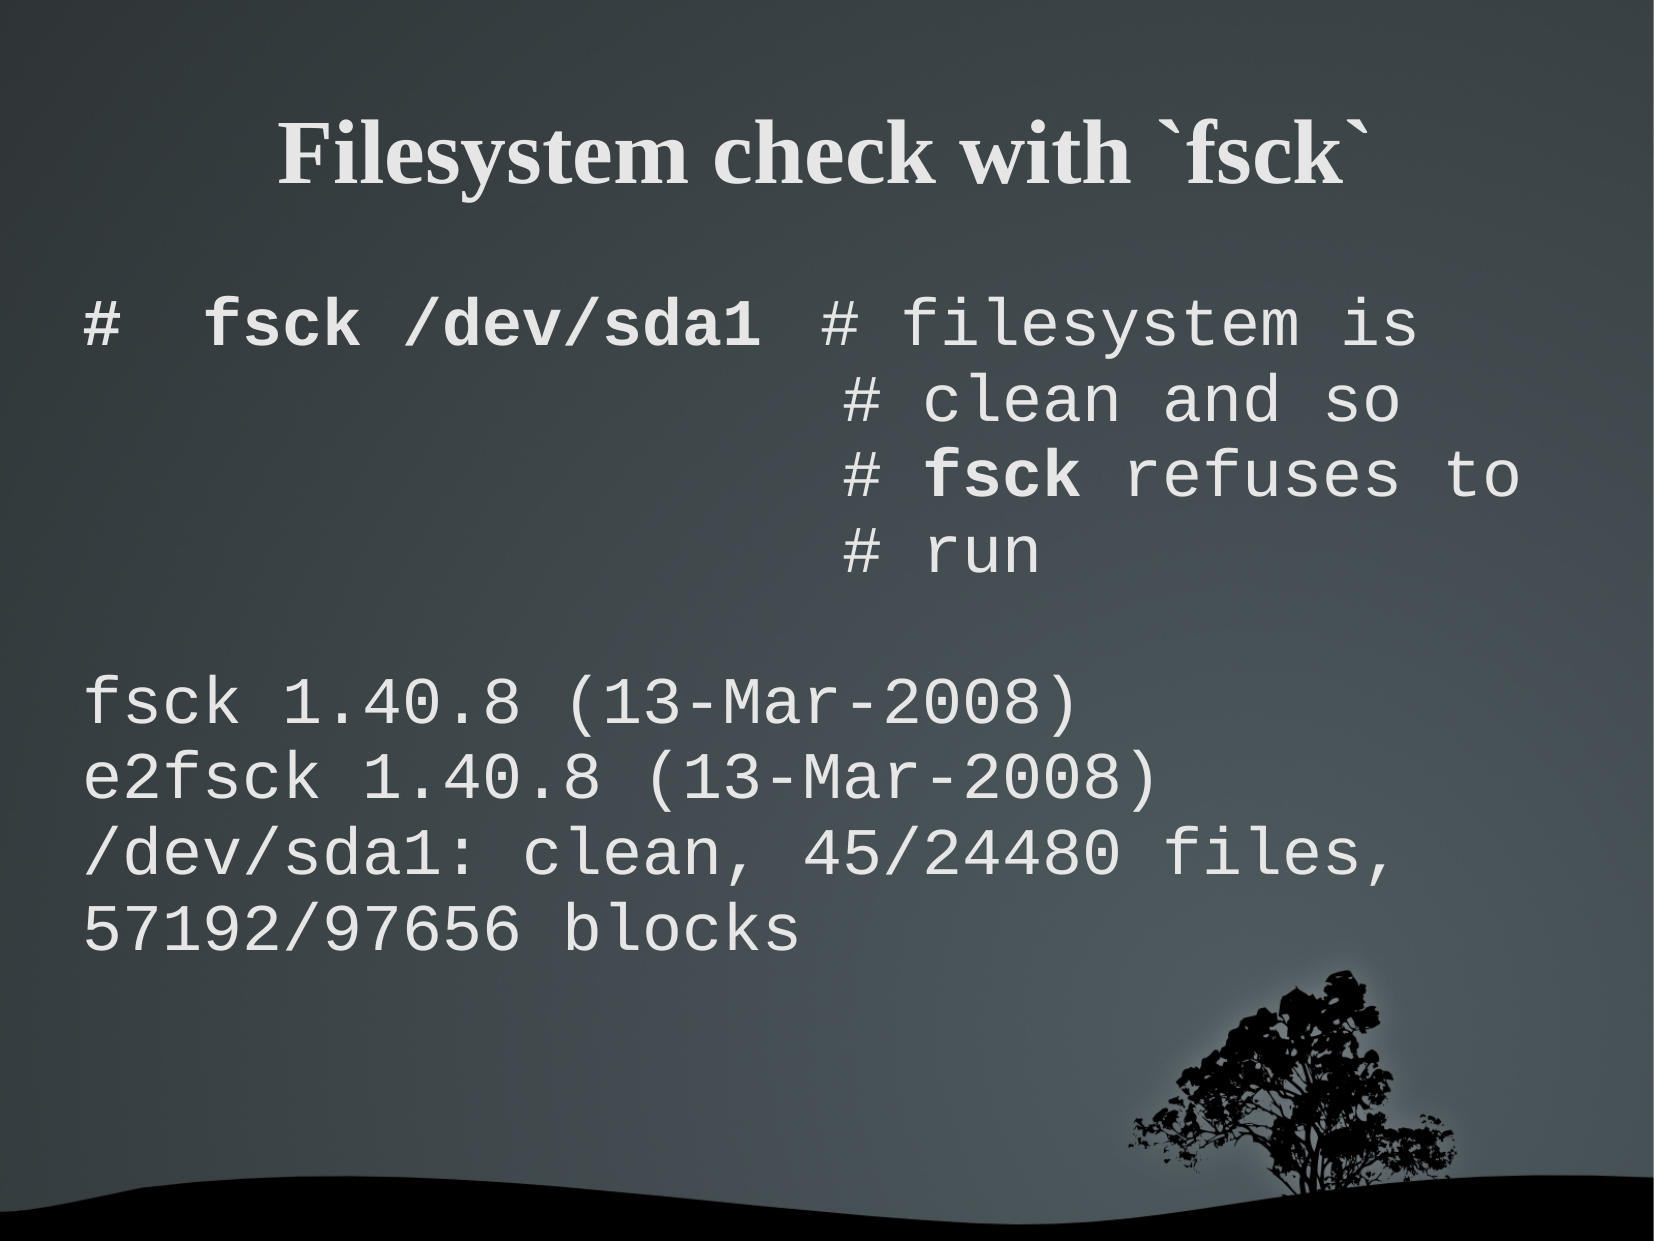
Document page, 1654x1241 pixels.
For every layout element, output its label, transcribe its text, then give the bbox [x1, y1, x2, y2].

title Filesystem check with `fsck` [82, 49, 1571, 257]
picture [0, 0, 1654, 1241]
list # fsck /dev/sda1 # filesystem is # clean and so # fsck refuses to # run fsck 1.40.8 (13-Mar-2008) e2fsck 1.40.8 (13-Mar-2008) /dev/sda1: clean, 45/24480 files, 57192/97656 blocks [82, 290, 1571, 1109]
